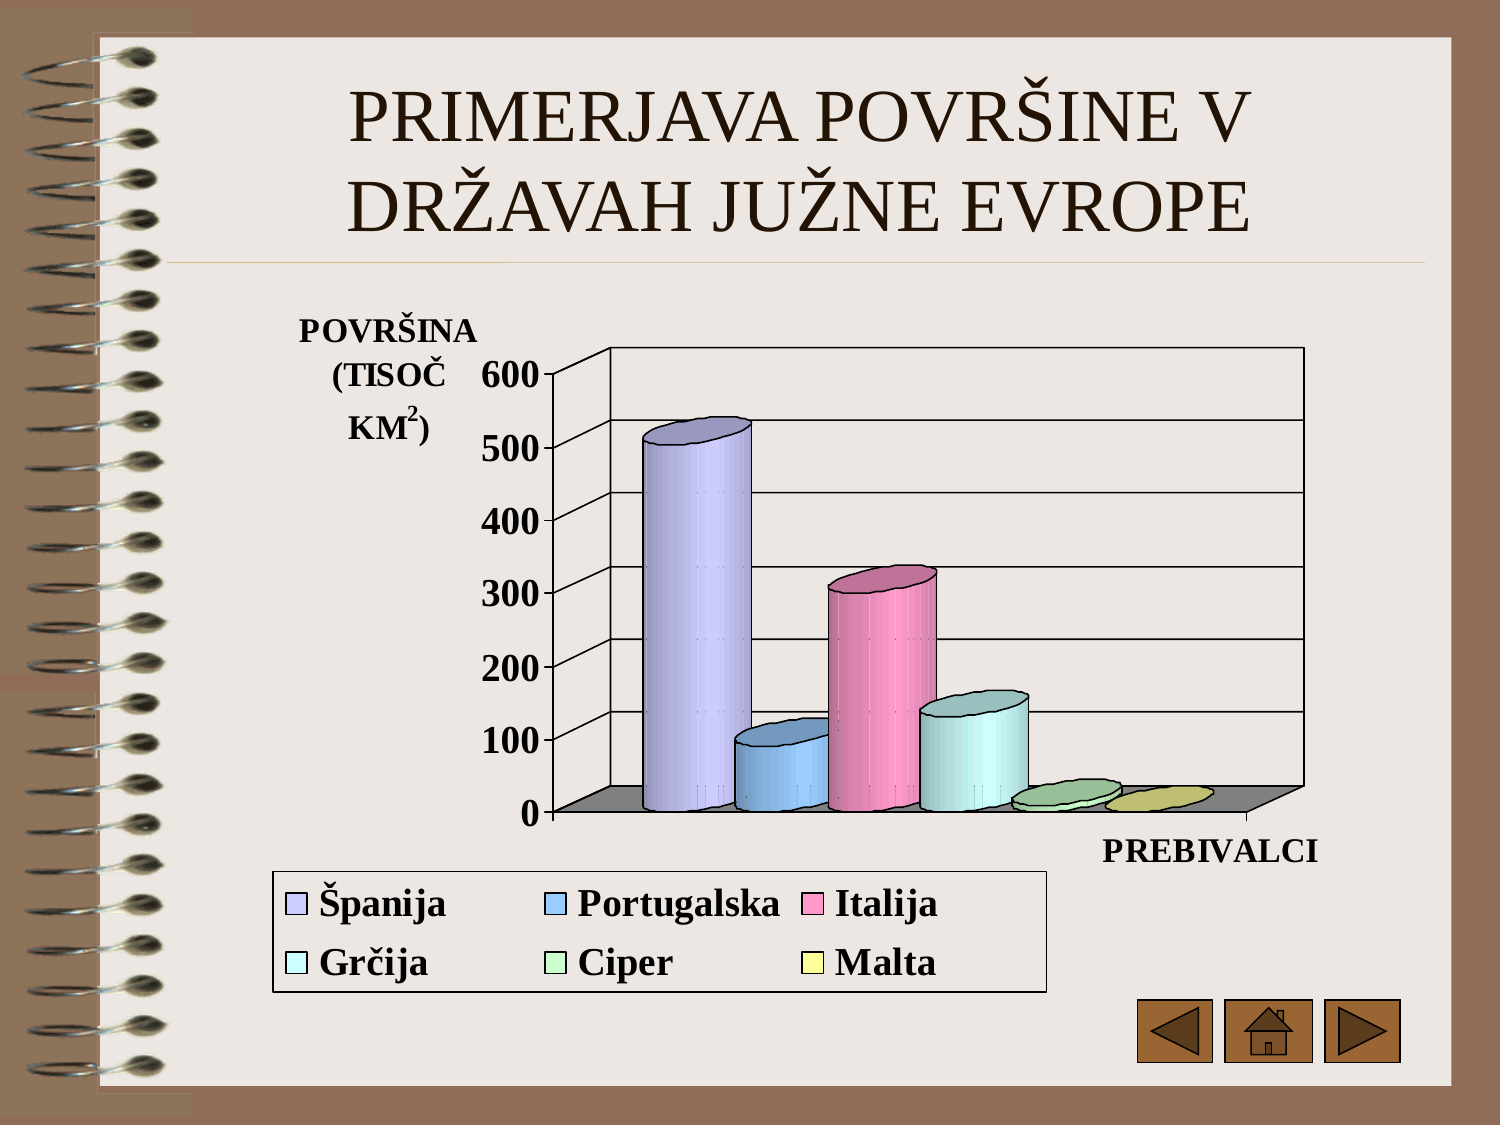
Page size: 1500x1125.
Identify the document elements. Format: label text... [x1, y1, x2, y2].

picture [264, 291, 1334, 1000]
text_box [1137, 1000, 1213, 1063]
text_box [1224, 1000, 1313, 1063]
title PRIMERJAVA POVRŠINE V DRŽAVAH JUŽNE EVROPE [174, 62, 1425, 250]
text_box [1324, 999, 1400, 1063]
picture [0, 692, 194, 1115]
picture [0, 8, 194, 674]
